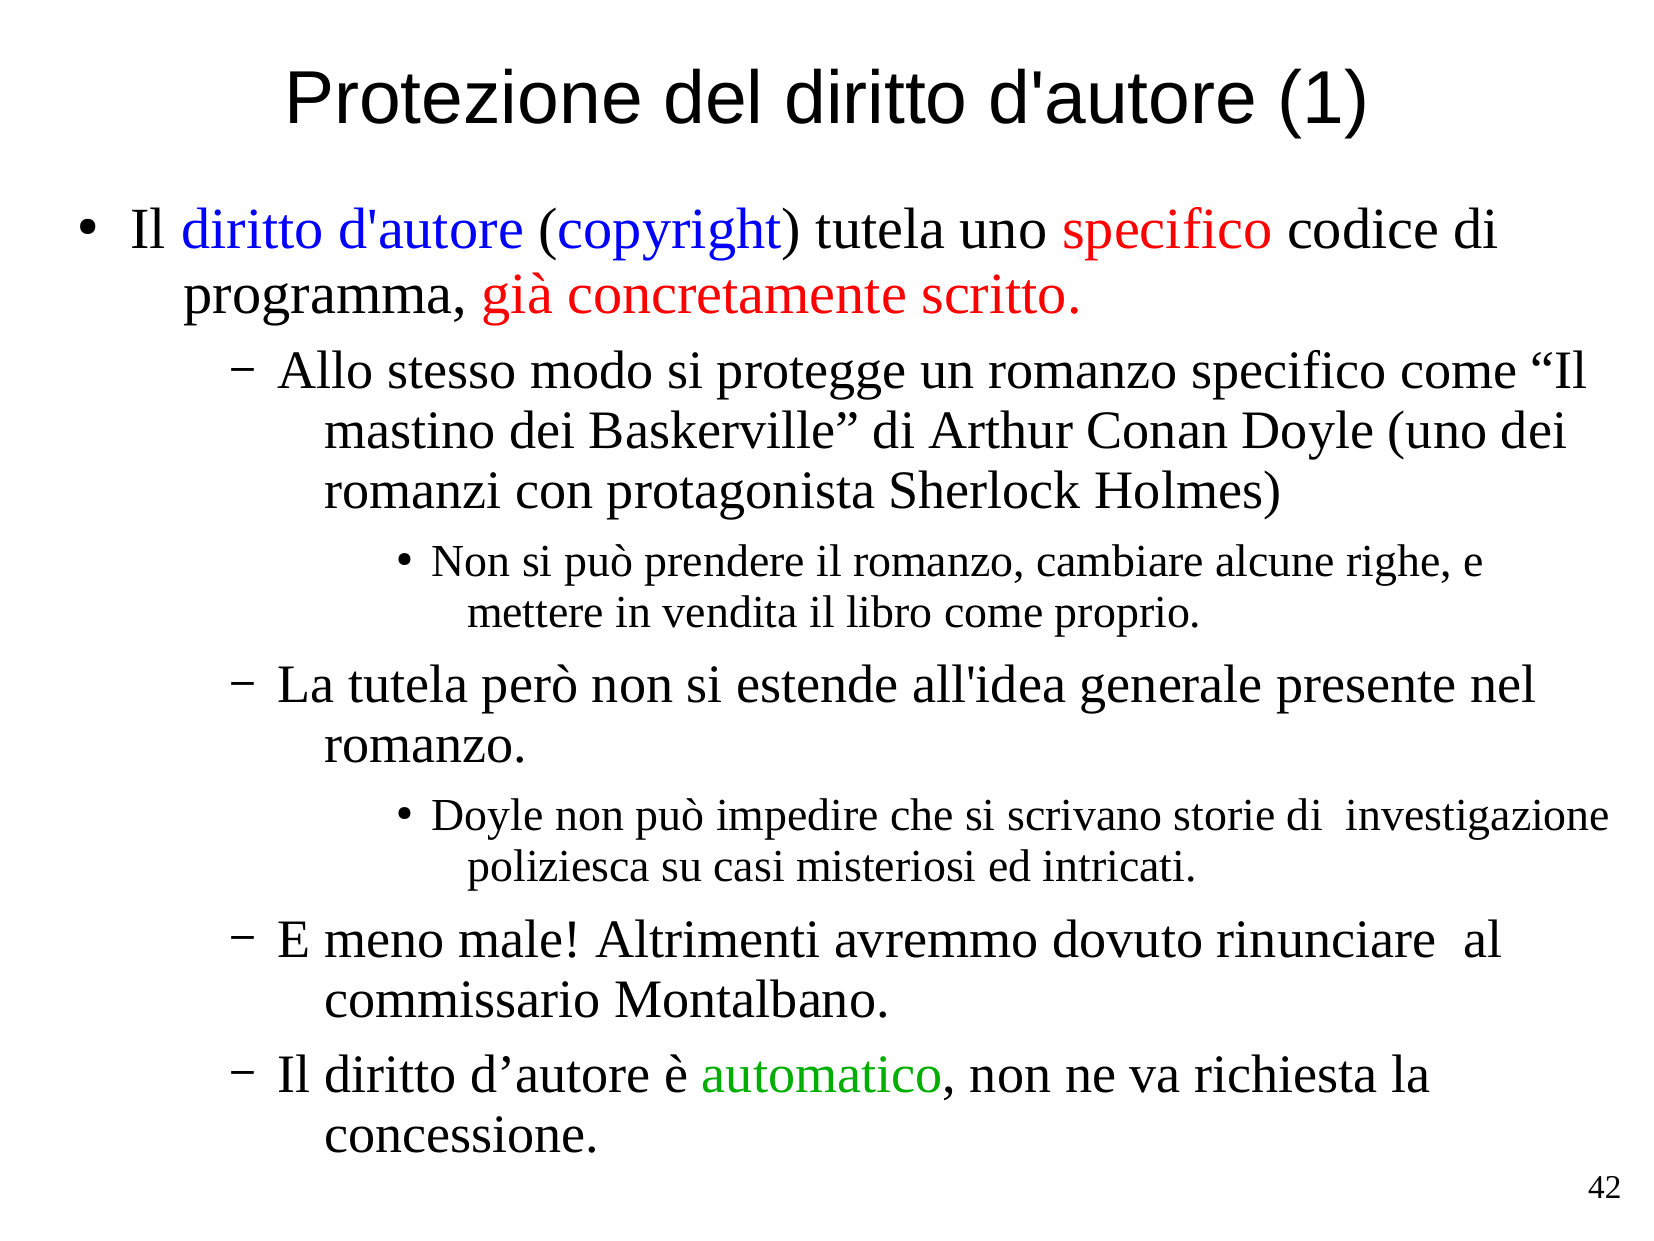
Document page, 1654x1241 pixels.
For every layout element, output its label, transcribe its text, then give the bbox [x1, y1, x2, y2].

list Il diritto d'autore (copyright) tutela uno specifico codice di programma, già concretamente scritto. Allo stesso modo si protegge un romanzo specifico come “Il mastino dei Baskerville” di Arthur Conan Doyle (uno dei romanzi con protagonista Sherlock Holmes) Non si può prendere il romanzo, cambiare alcune righe, e mettere in vendita il libro come proprio. La tutela però non si estende all'idea generale presente nel romanzo. Doyle non può impedire che si scrivano storie di investigazione poliziesca su casi misteriosi ed intricati. E meno male! Altrimenti avremmo dovuto rinunciare al commissario Montalbano. Il diritto d’autore è automatico, non ne va richiesta la concessione. [42, 196, 1612, 1187]
title Protezione del diritto d'autore (1) [37, 30, 1617, 166]
